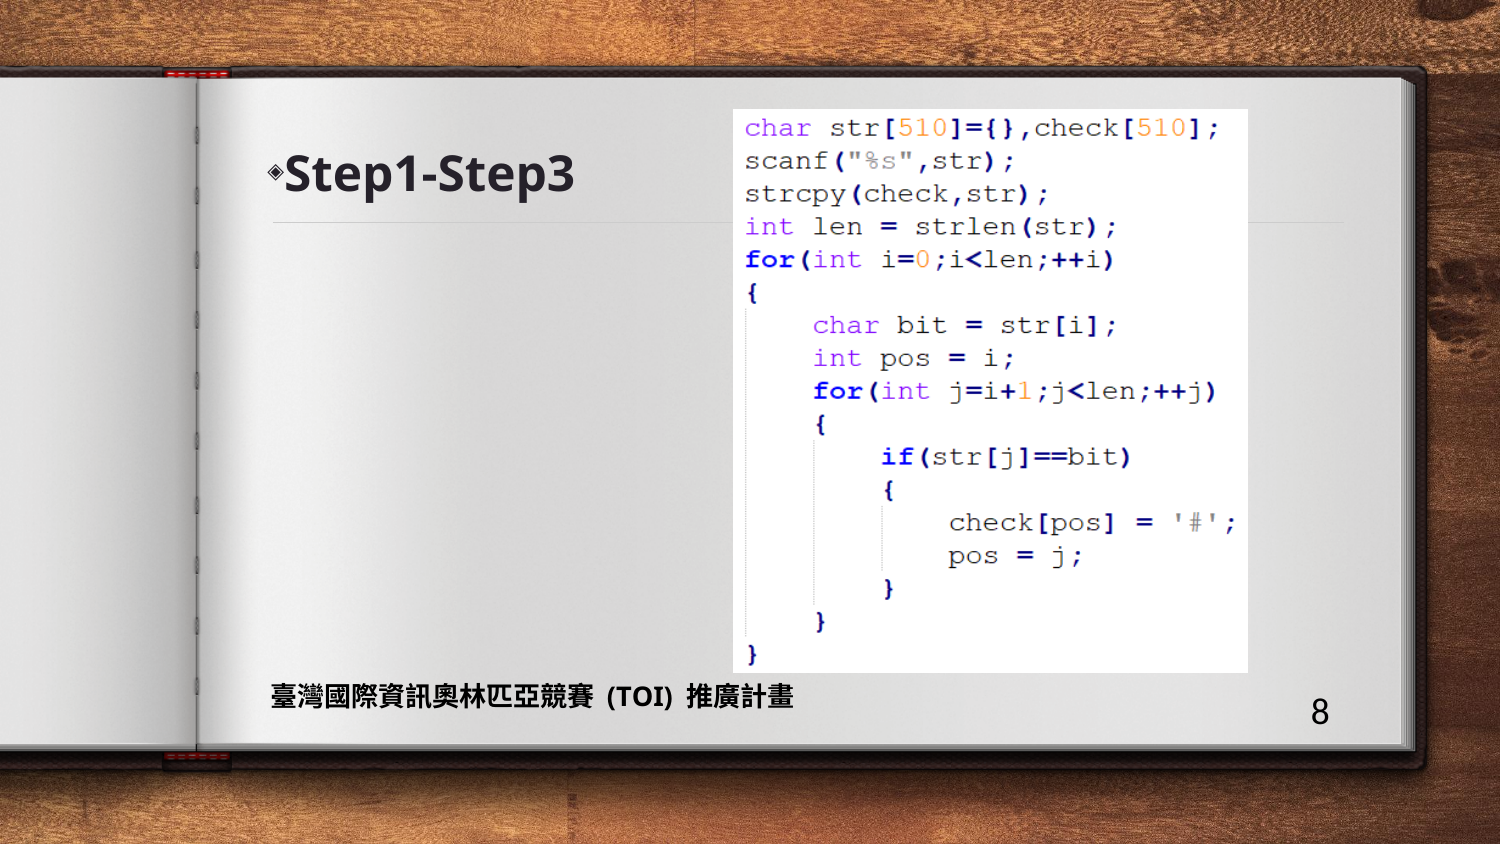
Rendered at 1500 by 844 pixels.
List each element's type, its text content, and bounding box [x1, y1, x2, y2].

picture [733, 109, 1248, 673]
list Step1-Step3 [252, 126, 733, 216]
text_box [1295, 672, 1386, 737]
